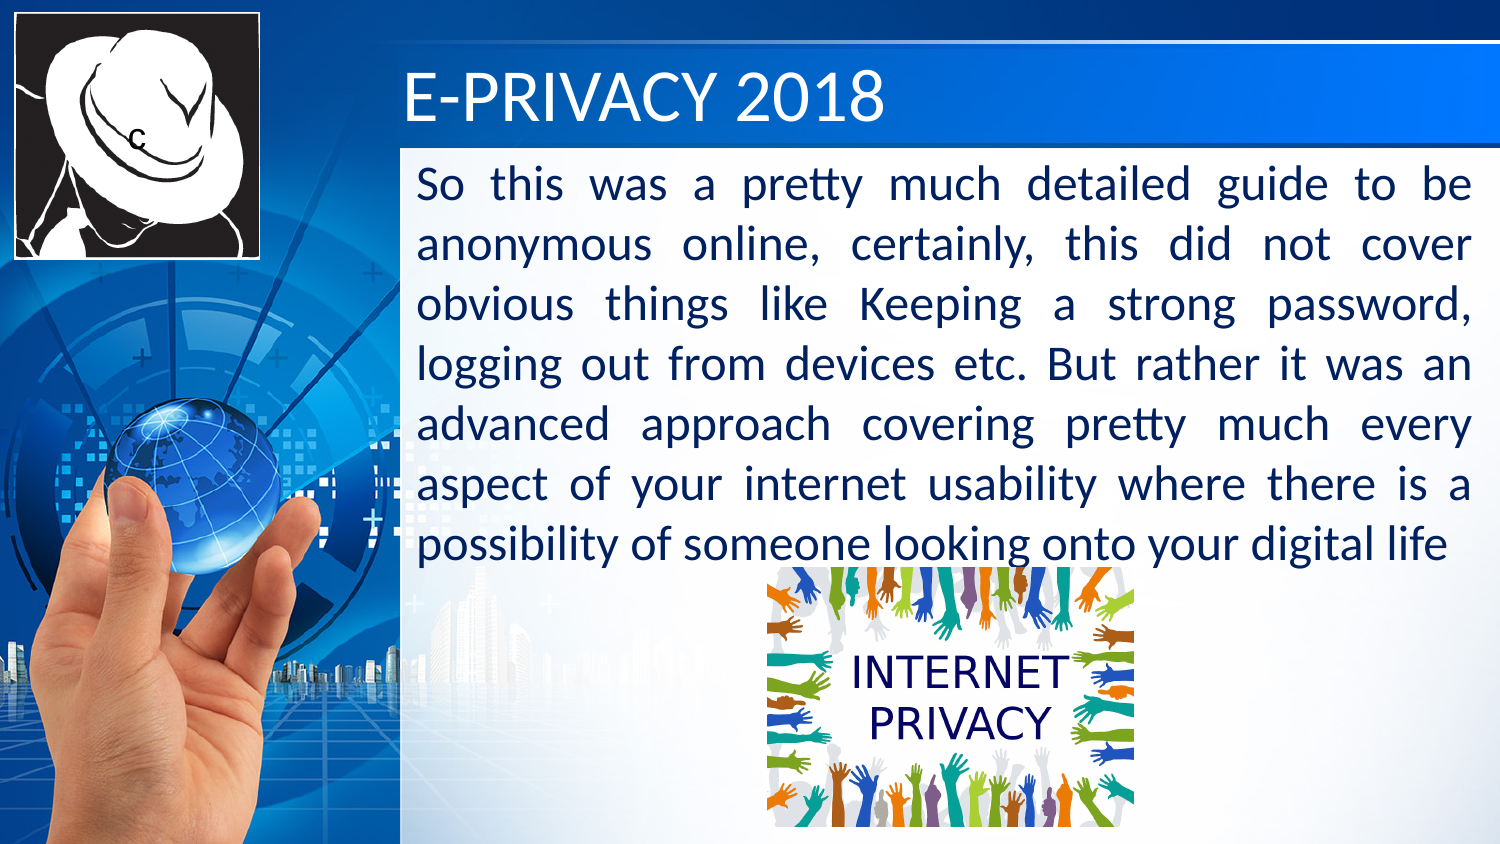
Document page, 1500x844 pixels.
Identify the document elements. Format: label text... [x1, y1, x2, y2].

list So this was a pretty much detailed guide to be anonymous online, certainly, this did not cover obvious things like Keeping a strong password, logging out from devices etc. But rather it was an advanced approach covering pretty much every aspect of your internet usability where there is a possibility of someone looking onto your digital life [344, 142, 1489, 815]
picture [0, 0, 1500, 844]
title E-PRIVACY 2018 [387, 28, 1390, 142]
